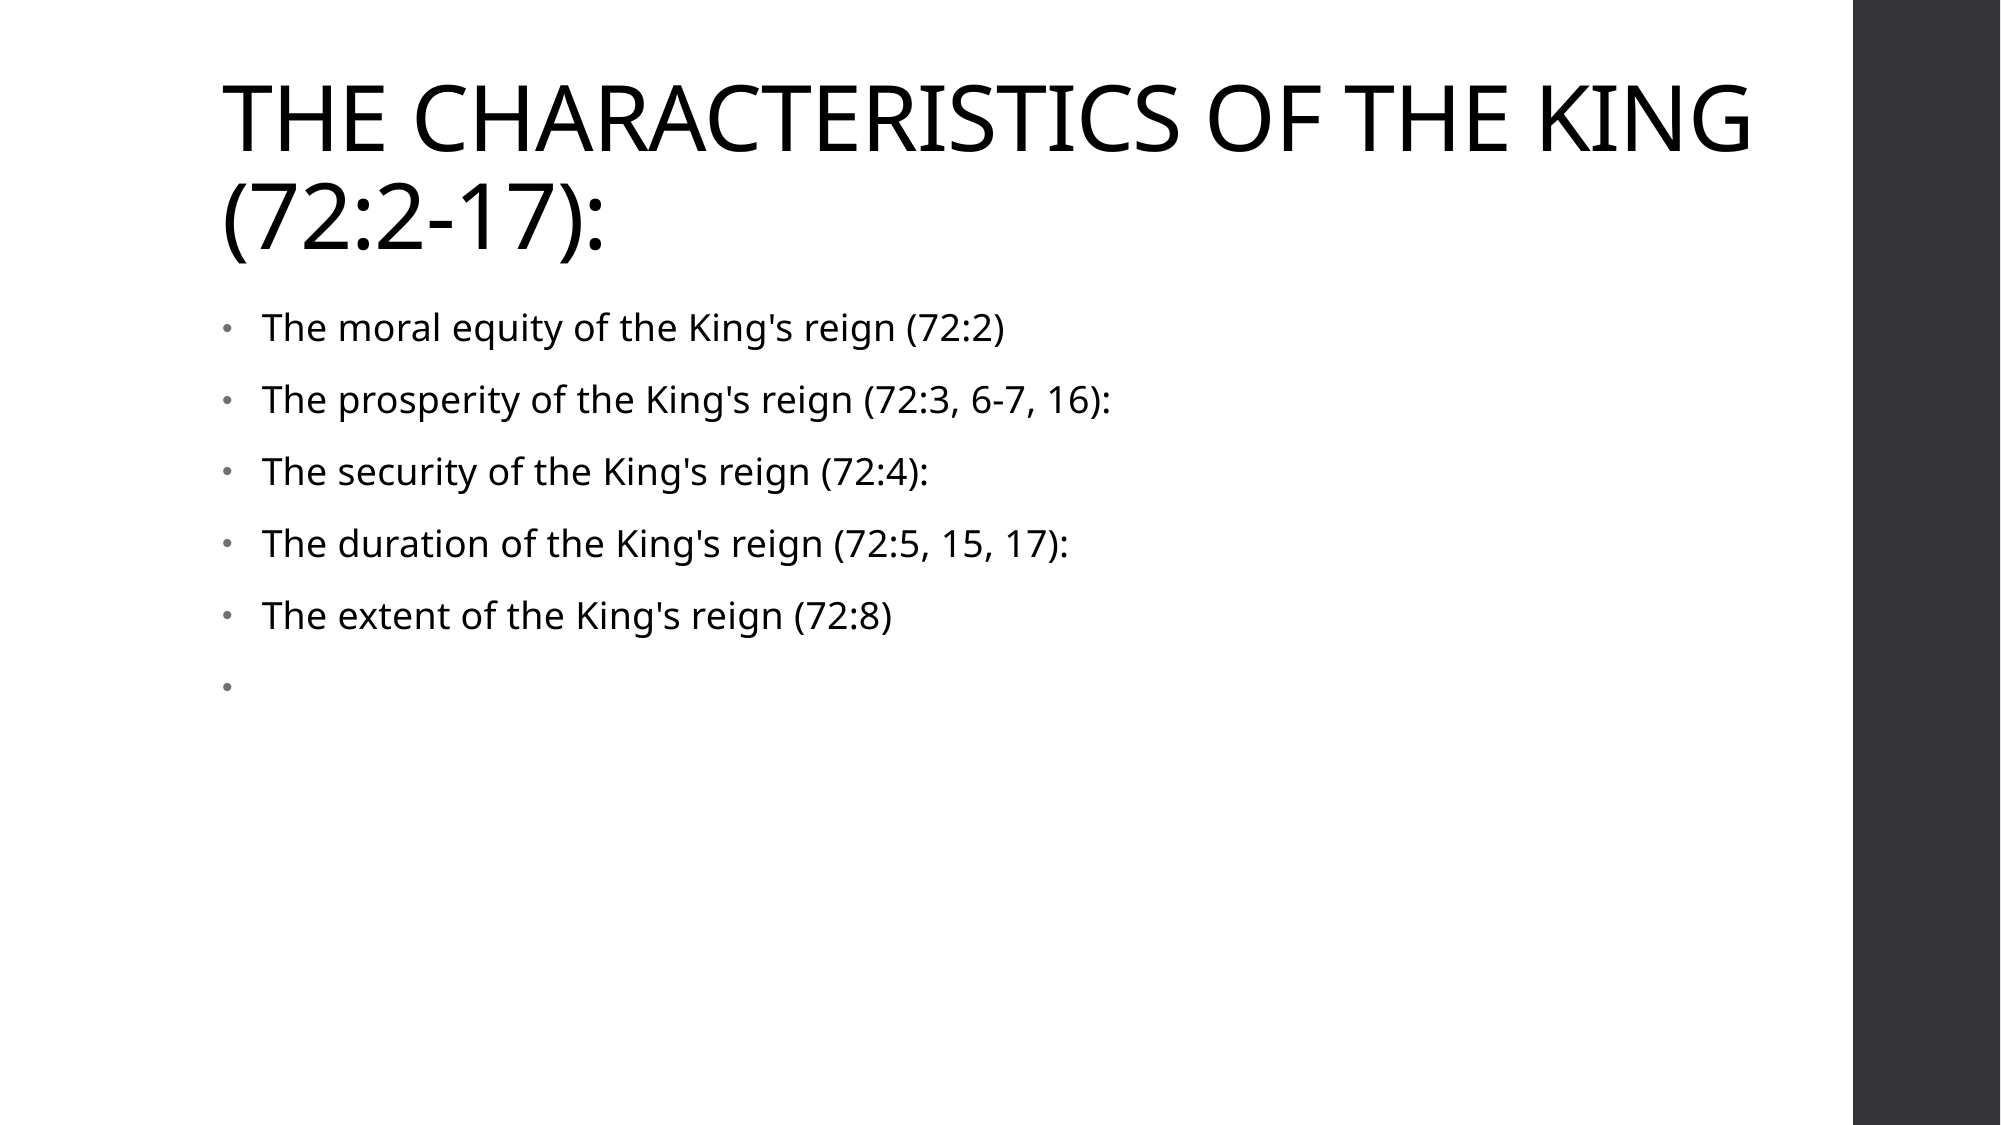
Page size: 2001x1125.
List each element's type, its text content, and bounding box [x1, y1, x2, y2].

title THE CHARACTERISTICS OF THE KING (72:2-17): [206, 60, 1797, 278]
list The moral equity of the King's reign (72:2) The prosperity of the King's reign (72:3, 6-7, 16): The security of the King's reign (72:4): The duration of the King's reign (72:5, 15, 17): The extent of the King's reign (72:8) [206, 299, 1617, 1014]
